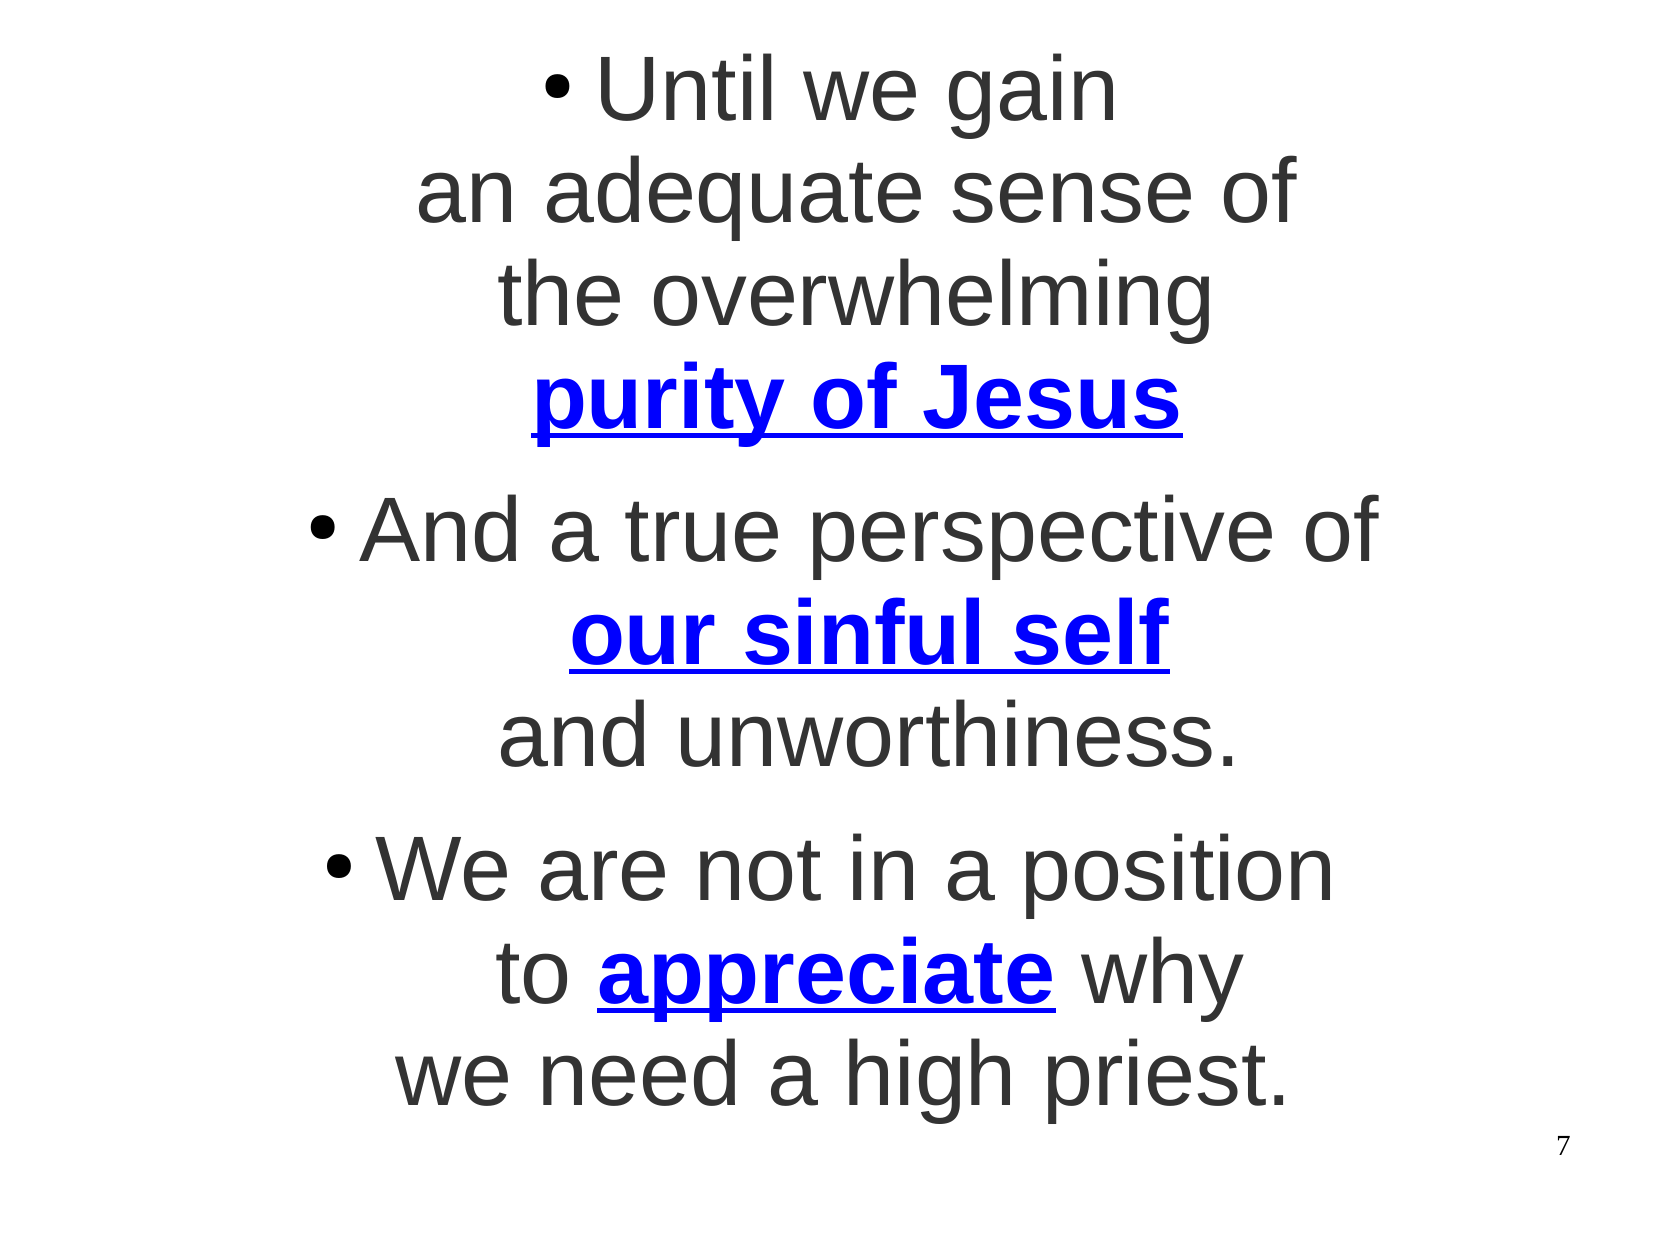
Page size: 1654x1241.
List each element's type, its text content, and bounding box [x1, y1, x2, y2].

list Until we gain an adequate sense of the overwhelming purity of Jesus And a true perspective of our sinful self and unworthiness. We are not in a position to appreciate why we need a high priest. [37, 37, 1613, 1238]
